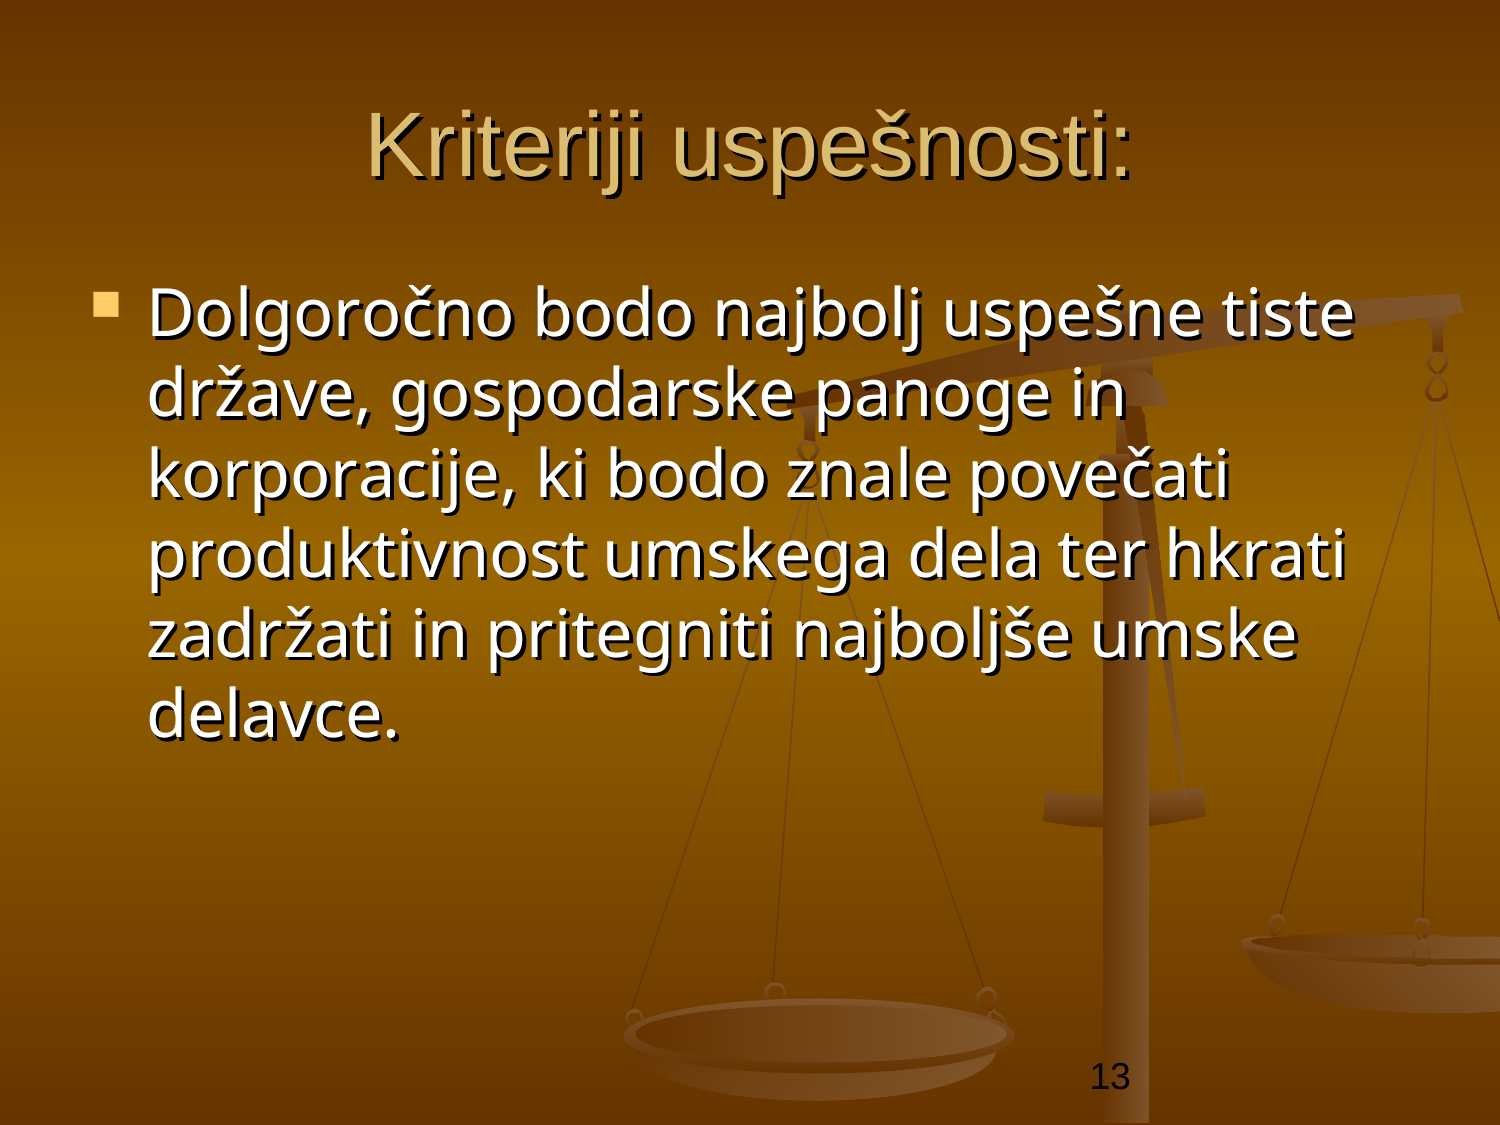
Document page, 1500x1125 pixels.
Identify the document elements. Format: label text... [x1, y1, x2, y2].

title Kriteriji uspešnosti: [75, 45, 1426, 234]
list Dolgoročno bodo najbolj uspešne tiste države, gospodarske panoge in korporacije, ki bodo znale povečati produktivnost umskega dela ter hkrati zadržati in pritegniti najboljše umske delavce. [75, 262, 1426, 1006]
